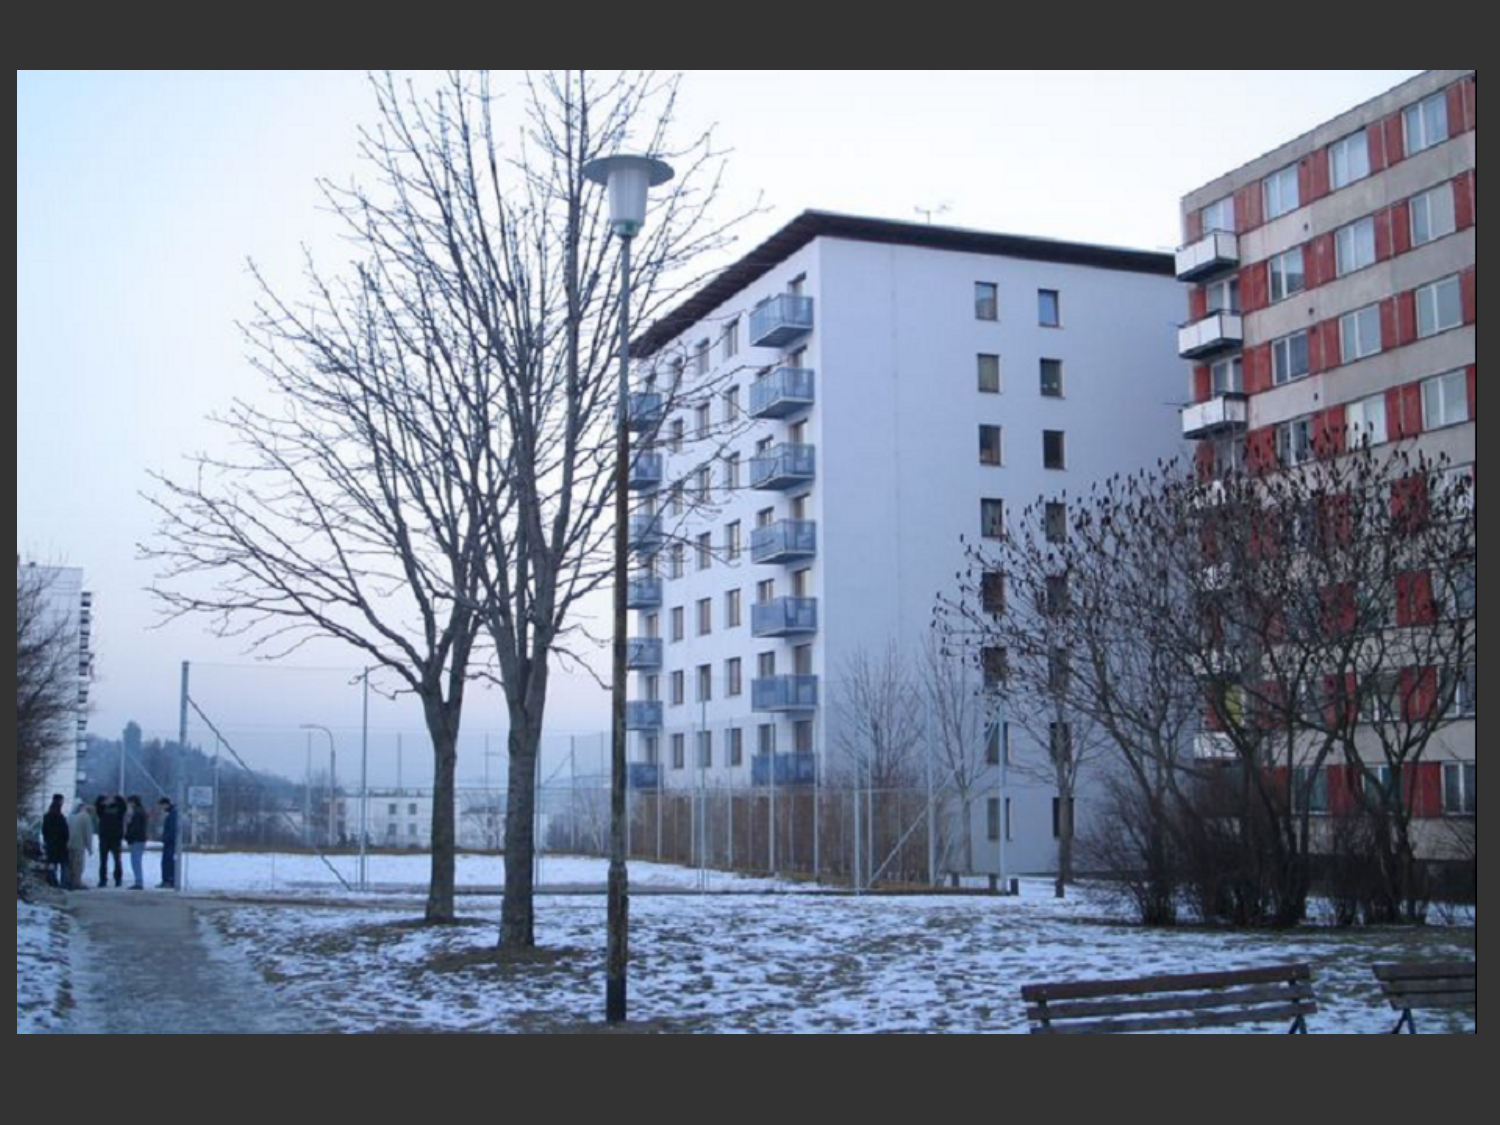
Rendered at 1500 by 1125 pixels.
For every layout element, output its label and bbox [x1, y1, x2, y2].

picture [17, 70, 1477, 1034]
